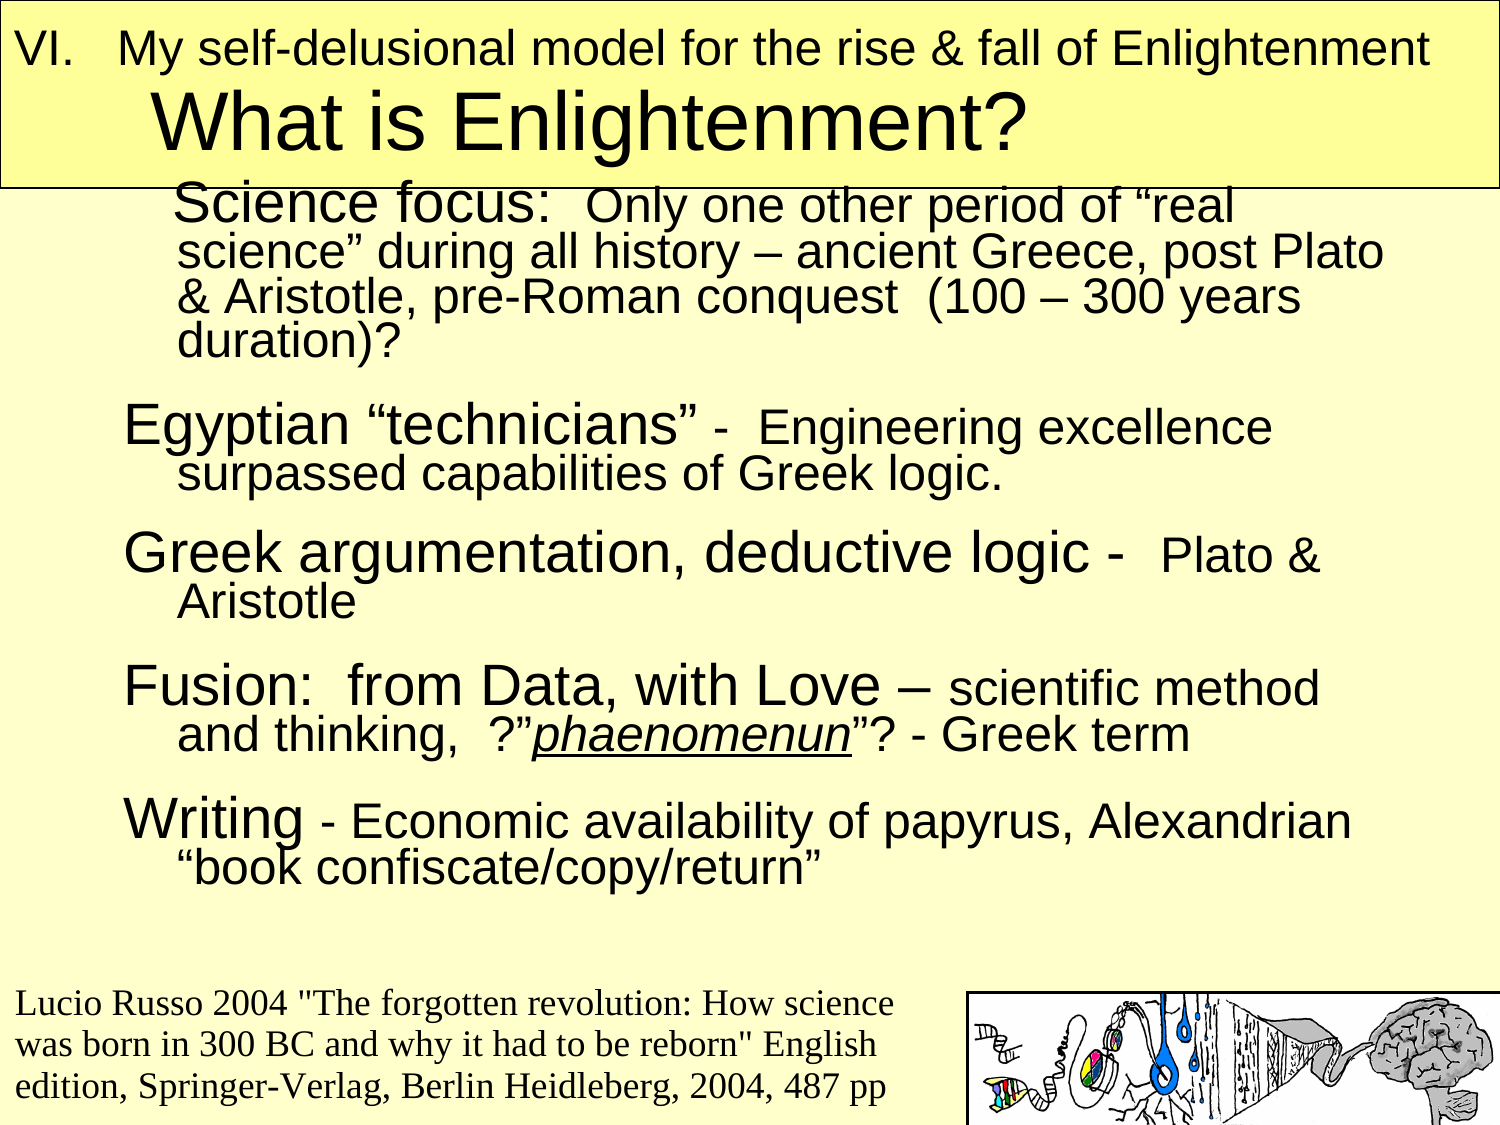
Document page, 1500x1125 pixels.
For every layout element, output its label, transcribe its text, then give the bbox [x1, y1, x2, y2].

title VI. My self-delusional model for the rise & fall of Enlightenment What is Enlightenment? [0, 0, 1500, 189]
picture [969, 994, 1500, 1125]
list Science focus: Only one other period of “real science” during all history – ancient Greece, post Plato & Aristotle, pre-Roman conquest (100 – 300 years duration)? Egyptian “technicians” - Engineering excellence surpassed capabilities of Greek logic. Greek argumentation, deductive logic - Plato & Aristotle Fusion: from Data, with Love – scientific method and thinking, ?”phaenomenun”? - Greek term Writing - Economic availability of papyrus, Alexandrian “book confiscate/copy/return” [106, 181, 1388, 975]
text_box Lucio Russo 2004 "The forgotten revolution: How science was born in 300 BC and why it had to be reborn" English edition, Springer-Verlag, Berlin Heidleberg, 2004, 487 pp [0, 974, 945, 1125]
